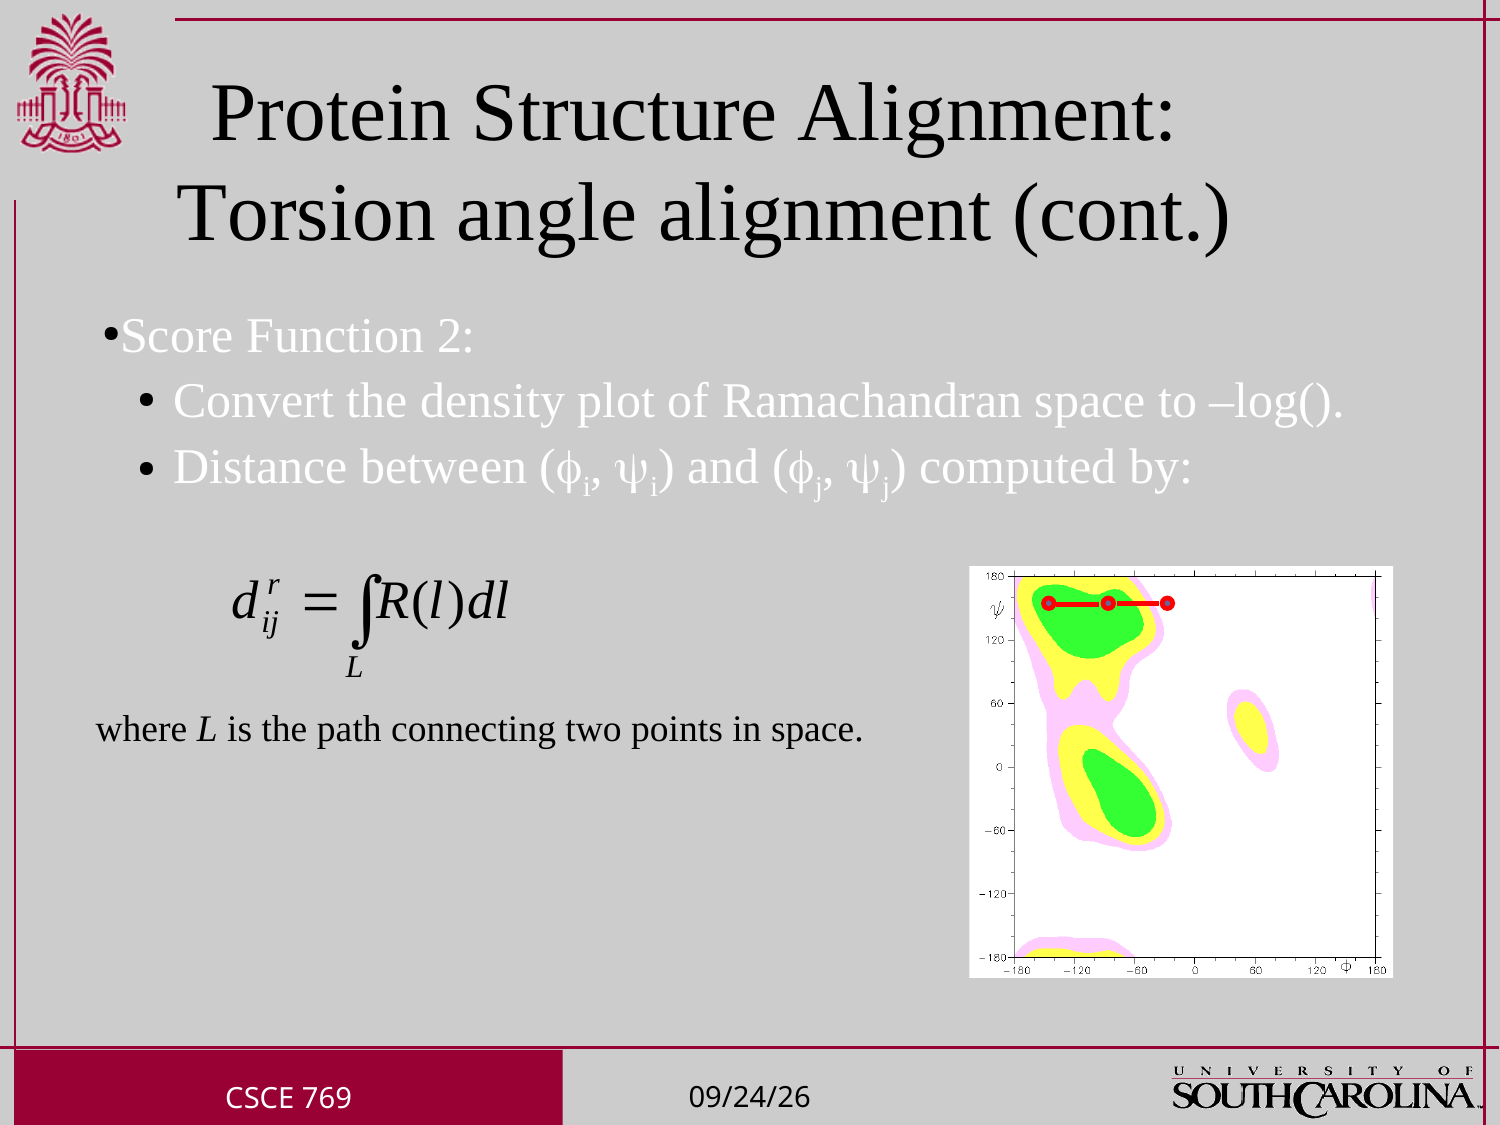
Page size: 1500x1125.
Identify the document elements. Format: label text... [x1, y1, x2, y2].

text_box [1102, 597, 1114, 609]
picture [969, 566, 1394, 978]
text_box [1162, 597, 1173, 609]
text_box [1043, 597, 1055, 609]
chart [223, 519, 524, 687]
picture [1162, 1049, 1483, 1125]
title Protein Structure Alignment: Torsion angle alignment (cont.) [87, 49, 1323, 266]
text_box where L is the path connecting two points in space. [72, 695, 889, 757]
picture [12, 12, 131, 155]
text_box Score Function 2: Convert the density plot of Ramachandran space to –log(). Distance between (i, i) and (j, j) computed by: [87, 299, 1426, 963]
